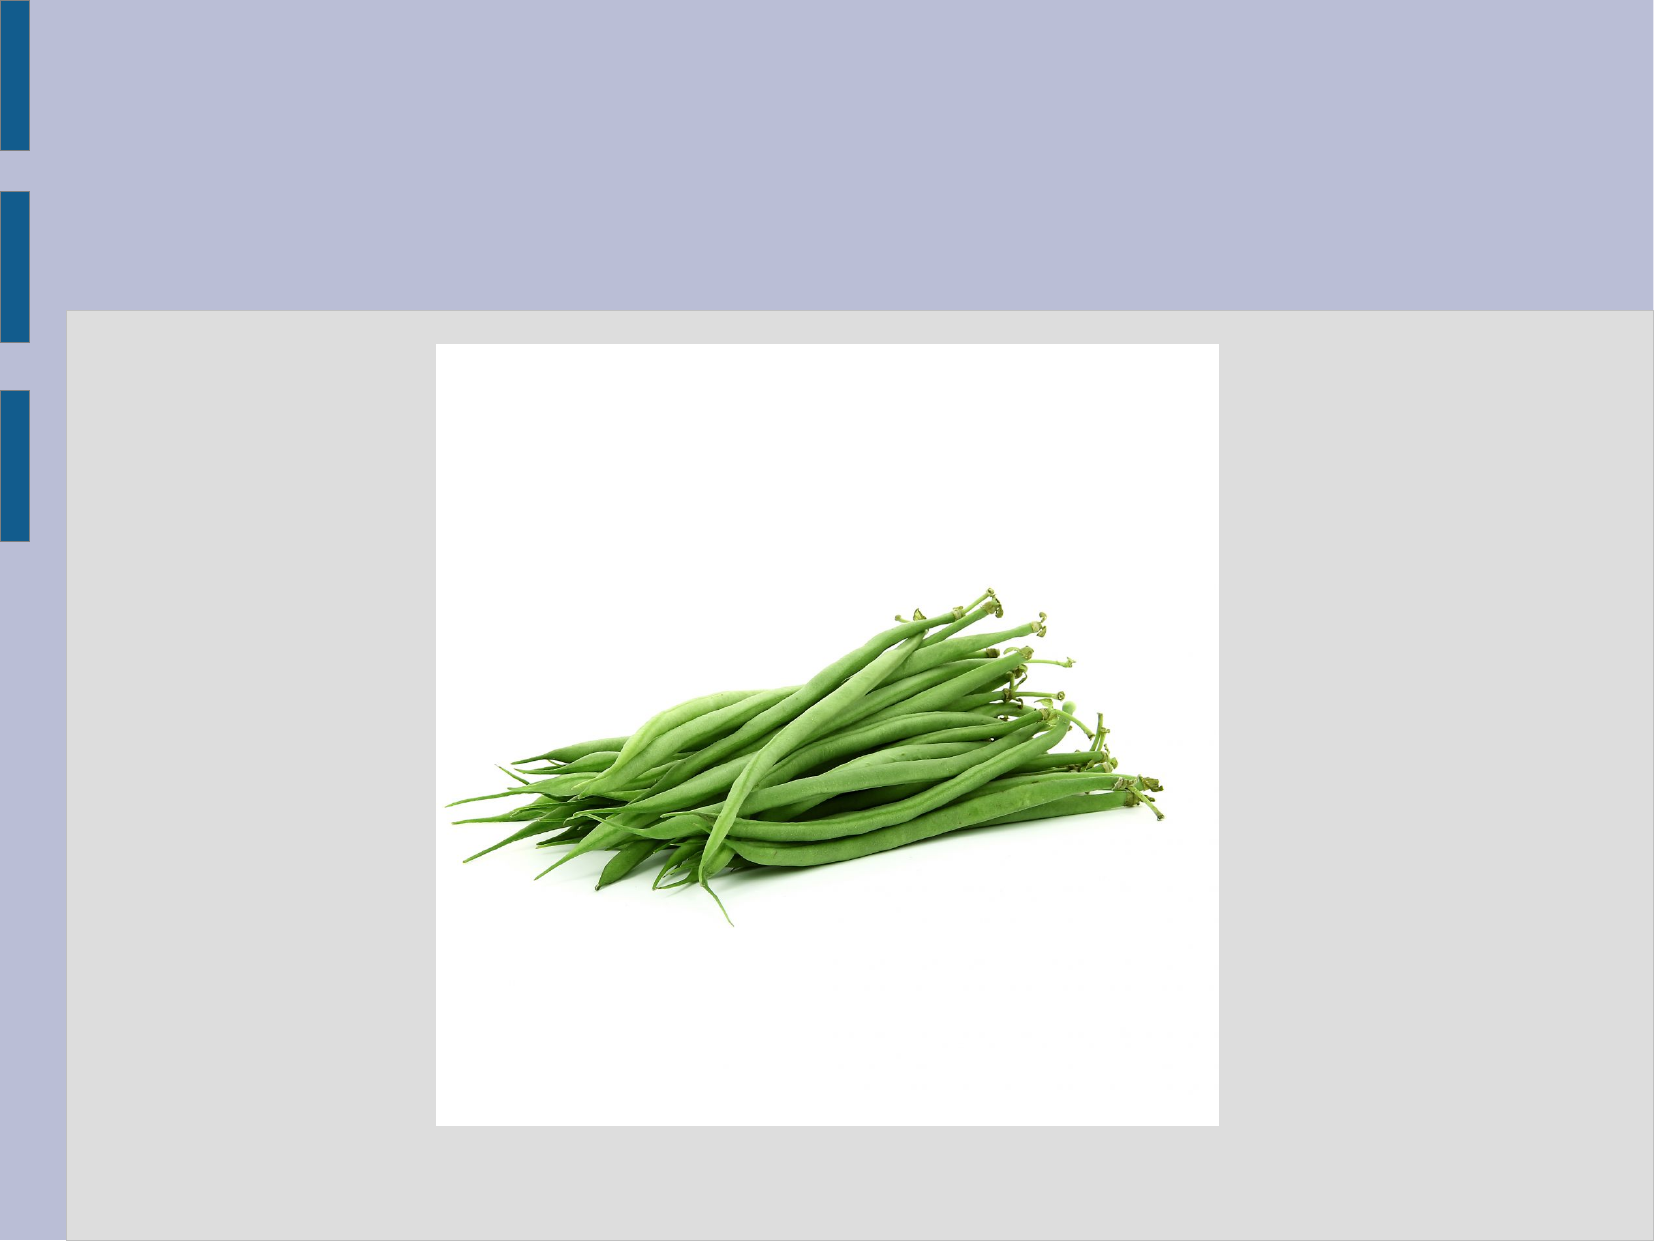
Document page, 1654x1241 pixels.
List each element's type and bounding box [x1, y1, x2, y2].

picture [436, 344, 1219, 1126]
